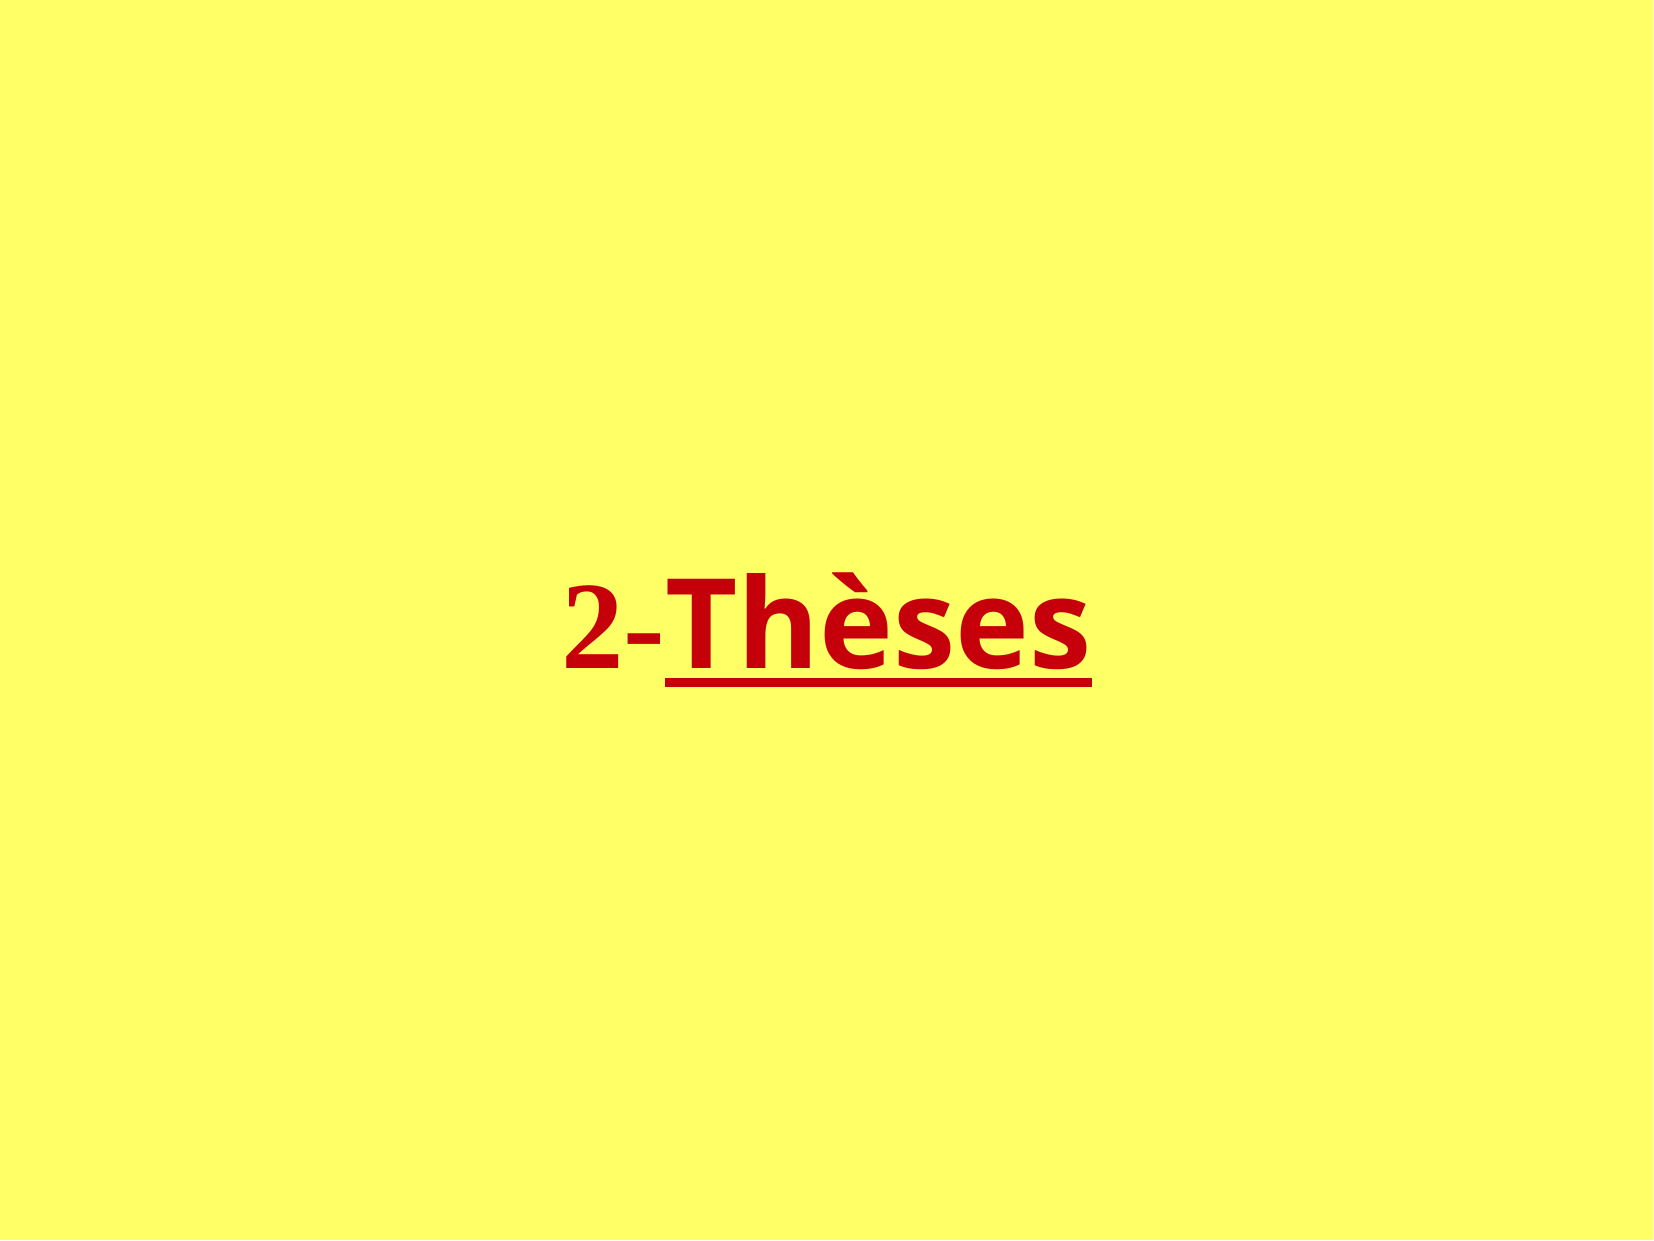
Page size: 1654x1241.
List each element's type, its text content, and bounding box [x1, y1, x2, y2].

title 2-Thèses [0, 0, 1654, 1241]
